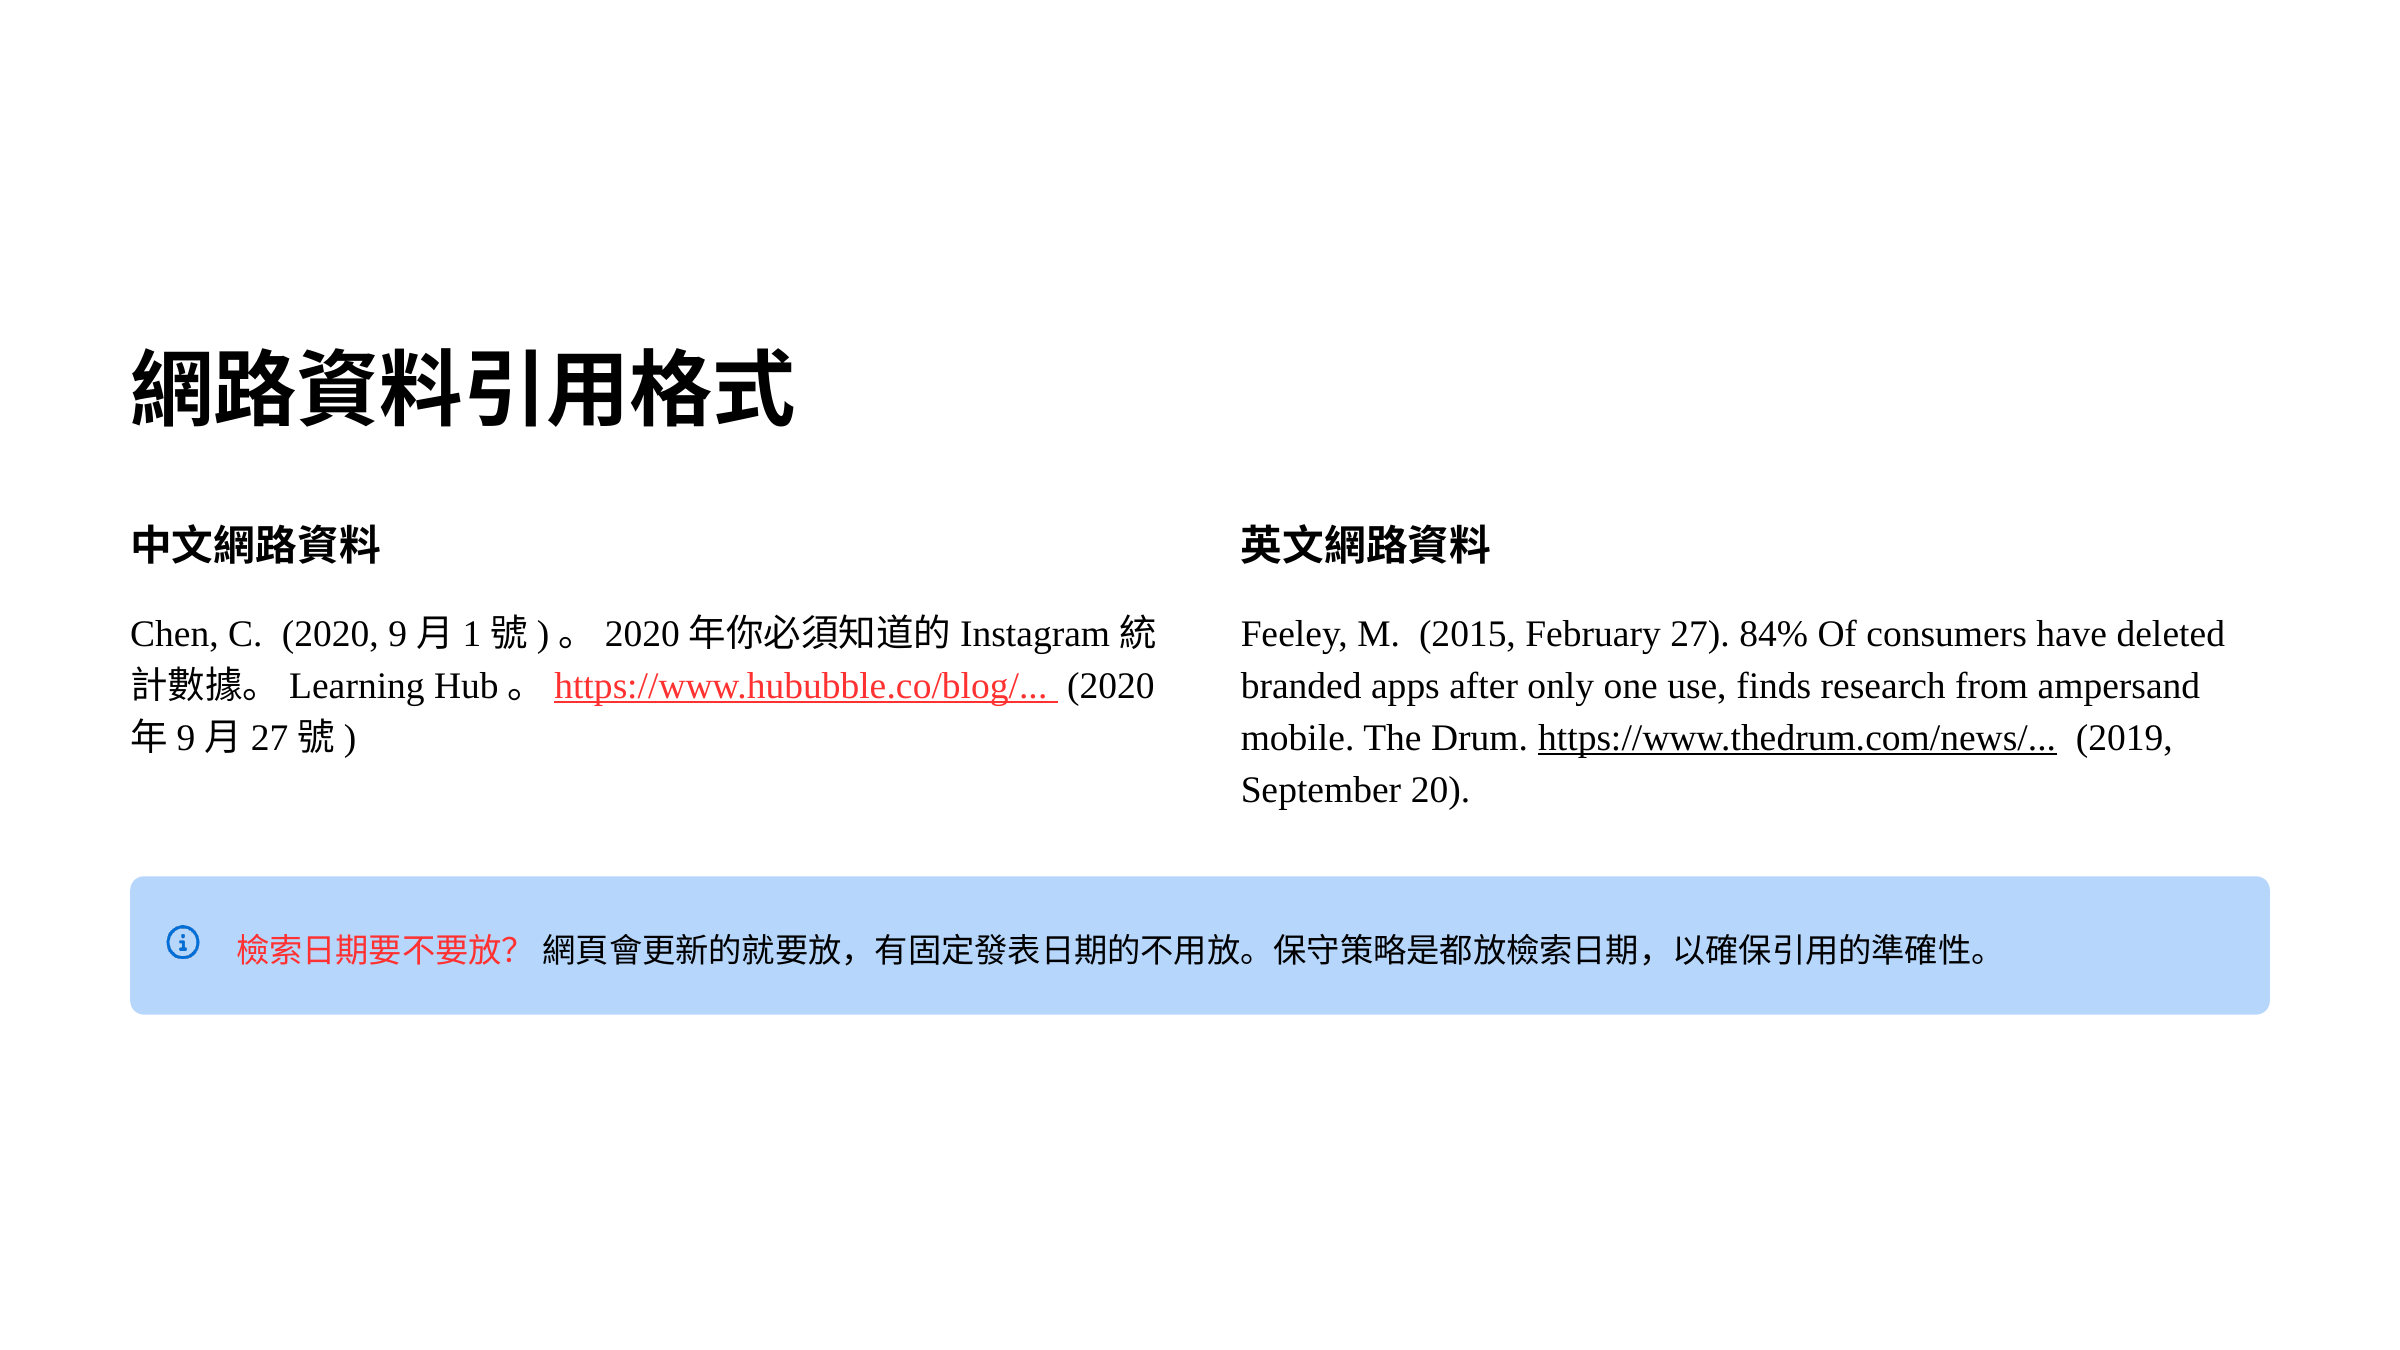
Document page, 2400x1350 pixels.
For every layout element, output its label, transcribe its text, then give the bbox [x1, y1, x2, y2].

text_box 網路資料引用格式 [130, 335, 944, 437]
text_box Chen, C. (2020, 9月1號)。2020年你必須知道的Instagram統計數據。Learning Hub。https://www.hububble.co/blog/... (2020年9月27號) [130, 602, 1160, 758]
text_box 檢索日期要不要放？ 網頁會更新的就要放，有固定發表日期的不用放。保守策略是都放檢索日期，以確保引用的準確性。 [236, 917, 2237, 969]
text_box Feeley, M. (2015, February 27). 84% Of consumers have deleted branded apps after only one use, finds research from ampersand mobile. The Drum. https://www.thedrum.com/news/... (2019, September 20). [1241, 602, 2271, 810]
picture [162, 925, 204, 959]
text_box 英文網路資料 [1241, 519, 1648, 570]
text_box 中文網路資料 [130, 519, 537, 570]
text_box [130, 876, 2270, 1015]
